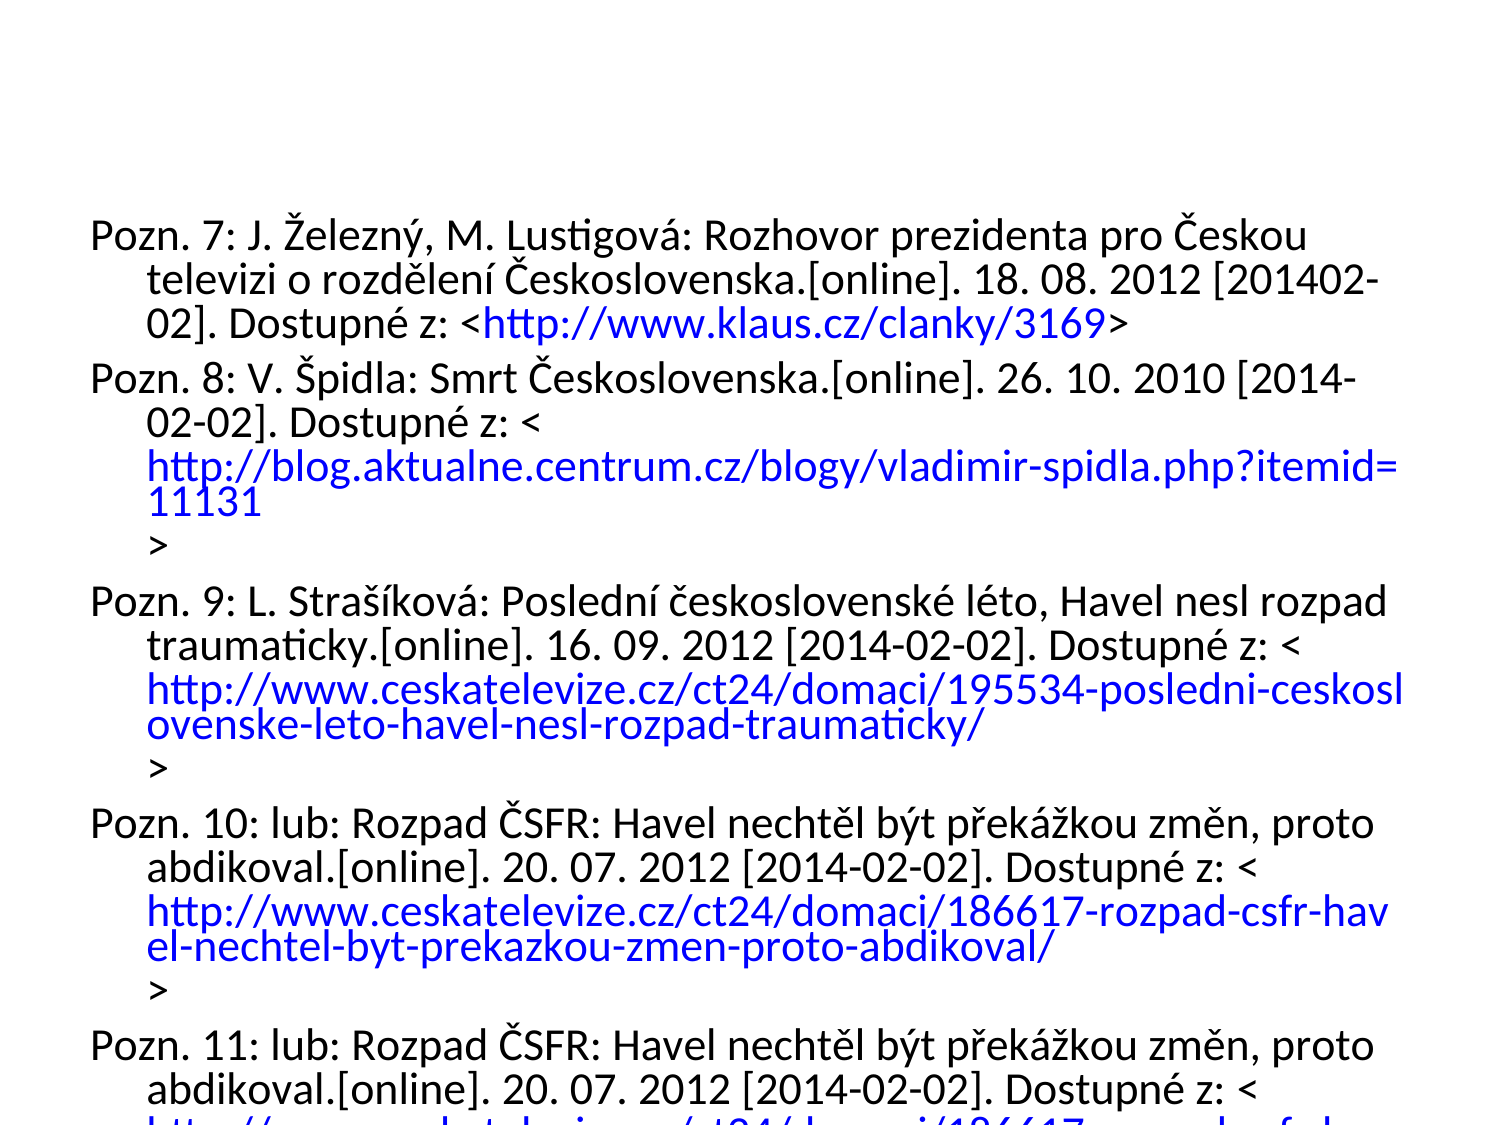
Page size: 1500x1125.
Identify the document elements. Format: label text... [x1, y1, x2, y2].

list Pozn. 7: J. Železný, M. Lustigová: Rozhovor prezidenta pro Českou televizi o rozdělení Československa.[online]. 18. 08. 2012 [201402-02]. Dostupné z: <http://www.klaus.cz/clanky/3169> Pozn. 8: V. Špidla: Smrt Československa.[online]. 26. 10. 2010 [2014-02-02]. Dostupné z: <http://blog.aktualne.centrum.cz/blogy/vladimir-spidla.php?itemid=11131> Pozn. 9: L. Strašíková: Poslední československé léto, Havel nesl rozpad traumaticky.[online]. 16. 09. 2012 [2014-02-02]. Dostupné z: <http://www.ceskatelevize.cz/ct24/domaci/195534-posledni-ceskoslovenske-leto-havel-nesl-rozpad-traumaticky/> Pozn. 10: lub: Rozpad ČSFR: Havel nechtěl být překážkou změn, proto abdikoval.[online]. 20. 07. 2012 [2014-02-02]. Dostupné z: <http://www.ceskatelevize.cz/ct24/domaci/186617-rozpad-csfr-havel-nechtel-byt-prekazkou-zmen-proto-abdikoval/> Pozn. 11: lub: Rozpad ČSFR: Havel nechtěl být překážkou změn, proto abdikoval.[online]. 20. 07. 2012 [2014-02-02]. Dostupné z: <http://www.ceskatelevize.cz/ct24/domaci/186617-rozpad-csfr-havel-nechtel-byt-prekazkou-zmen-proto-abdikoval/> [75, 207, 1426, 1125]
